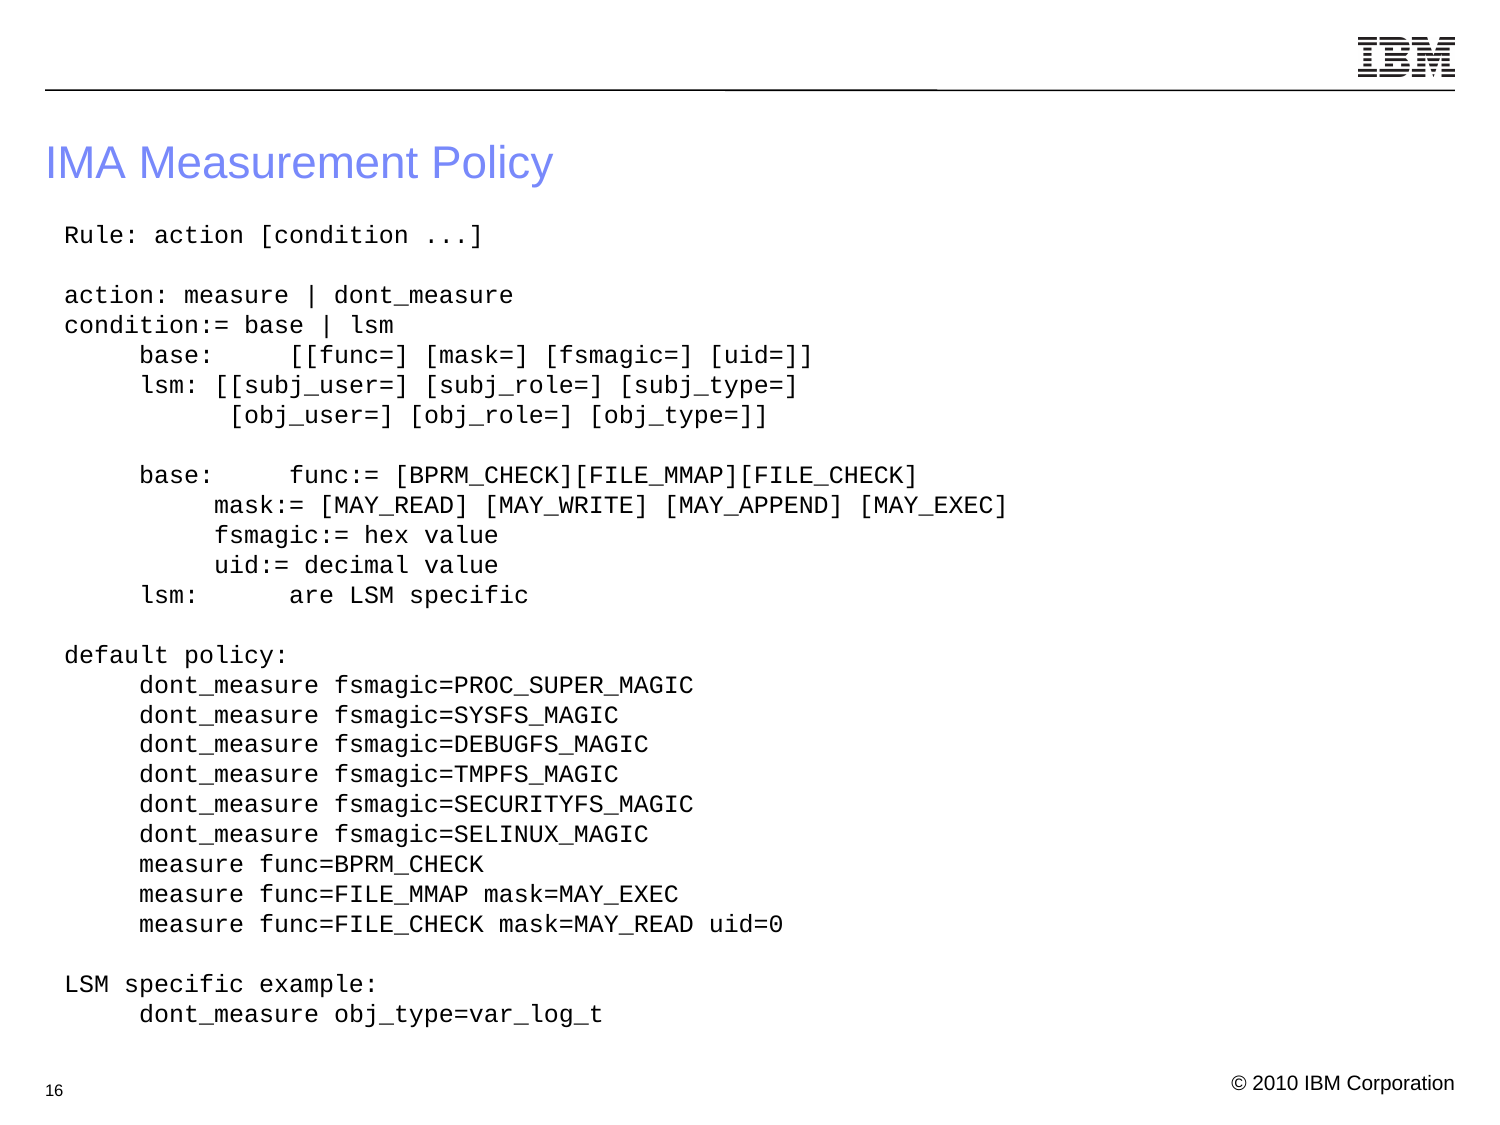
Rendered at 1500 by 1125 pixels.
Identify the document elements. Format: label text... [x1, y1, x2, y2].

picture [1358, 37, 1455, 77]
text_box Rule: action [condition ...] action: measure | dont_measure condition:= base | lsm base: [[func=] [mask=] [fsmagic=] [uid=]] lsm: [[subj_user=] [subj_role=] [subj_type=] [obj_user=] [obj_role=] [obj_type=]] base: func:= [BPRM_CHECK][FILE_MMAP][FILE_CHECK] mask:= [MAY_READ] [MAY_WRITE] [MAY_APPEND] [MAY_EXEC] fsmagic:= hex value uid:= decimal value lsm: are LSM specific default policy: dont_measure fsmagic=PROC_SUPER_MAGIC dont_measure fsmagic=SYSFS_MAGIC dont_measure fsmagic=DEBUGFS_MAGIC dont_measure fsmagic=TMPFS_MAGIC dont_measure fsmagic=SECURITYFS_MAGIC dont_measure fsmagic=SELINUX_MAGIC measure func=BPRM_CHECK measure func=FILE_MMAP mask=MAY_EXEC measure func=FILE_CHECK mask=MAY_READ uid=0 LSM specific example: dont_measure obj_type=var_log_t [49, 211, 1474, 1035]
title IMA Measurement Policy [29, 102, 1455, 225]
